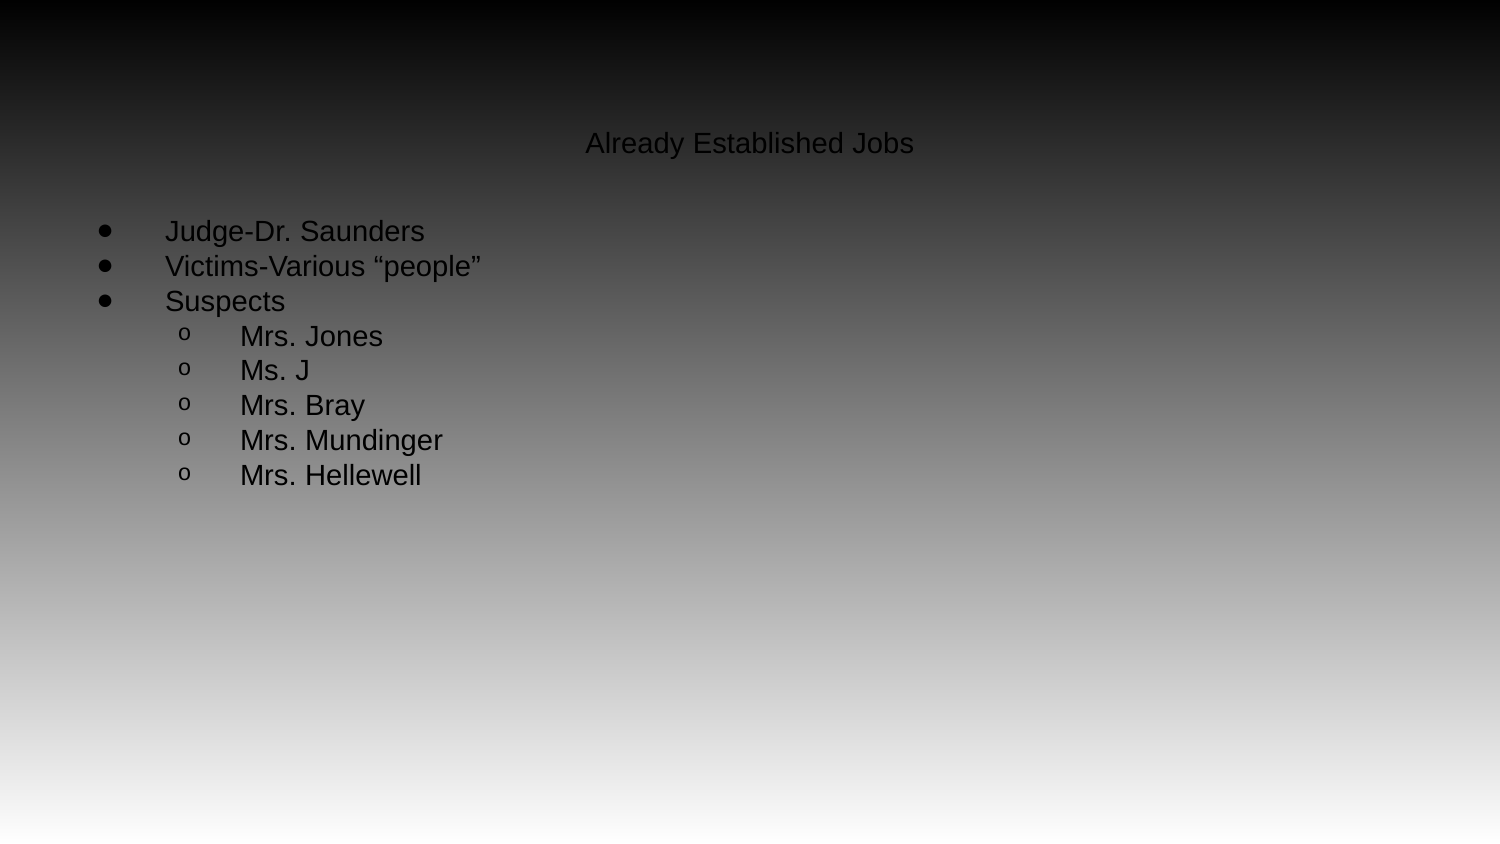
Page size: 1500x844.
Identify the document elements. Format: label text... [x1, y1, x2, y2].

title Already Established Jobs [75, 33, 1425, 175]
list Judge-Dr. Saunders Victims-Various “people” Suspects Mrs. Jones Ms. J Mrs. Bray Mrs. Mundinger Mrs. Hellewell [75, 196, 1425, 808]
